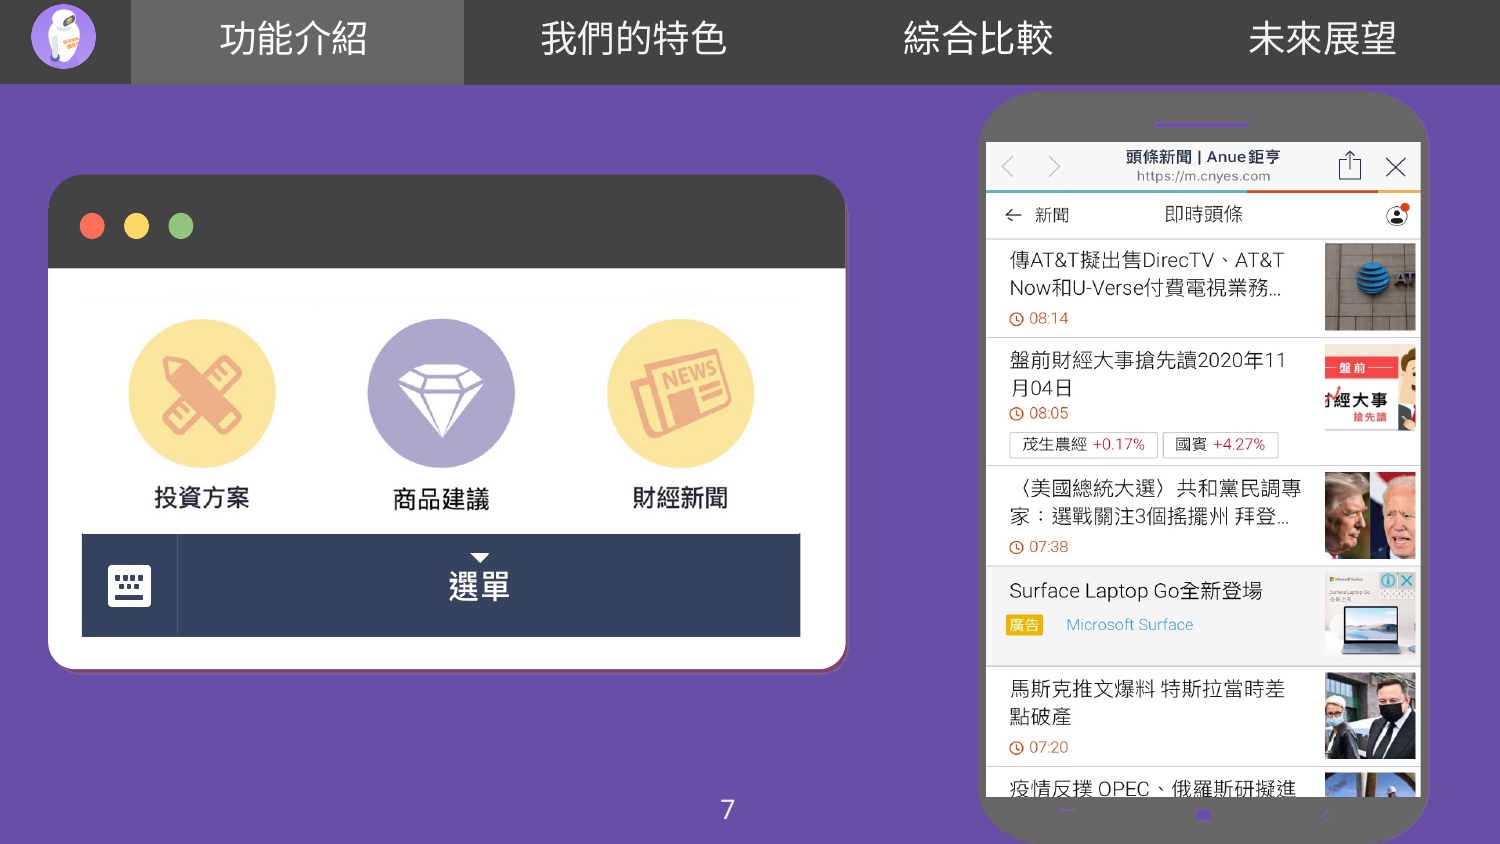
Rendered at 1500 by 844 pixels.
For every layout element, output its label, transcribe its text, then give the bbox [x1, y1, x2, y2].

text_box 綜合比較 [810, 0, 1153, 84]
picture [986, 142, 1421, 797]
picture [31, 4, 96, 69]
text_box [0, 0, 131, 84]
text_box [978, 90, 1429, 844]
text_box 功能介紹 [131, 0, 464, 84]
picture [81, 285, 801, 637]
text_box 我們的特色 [464, 0, 810, 84]
text_box 7 [705, 777, 796, 843]
text_box 未來展望 [1153, 0, 1500, 84]
text_box [48, 174, 846, 670]
